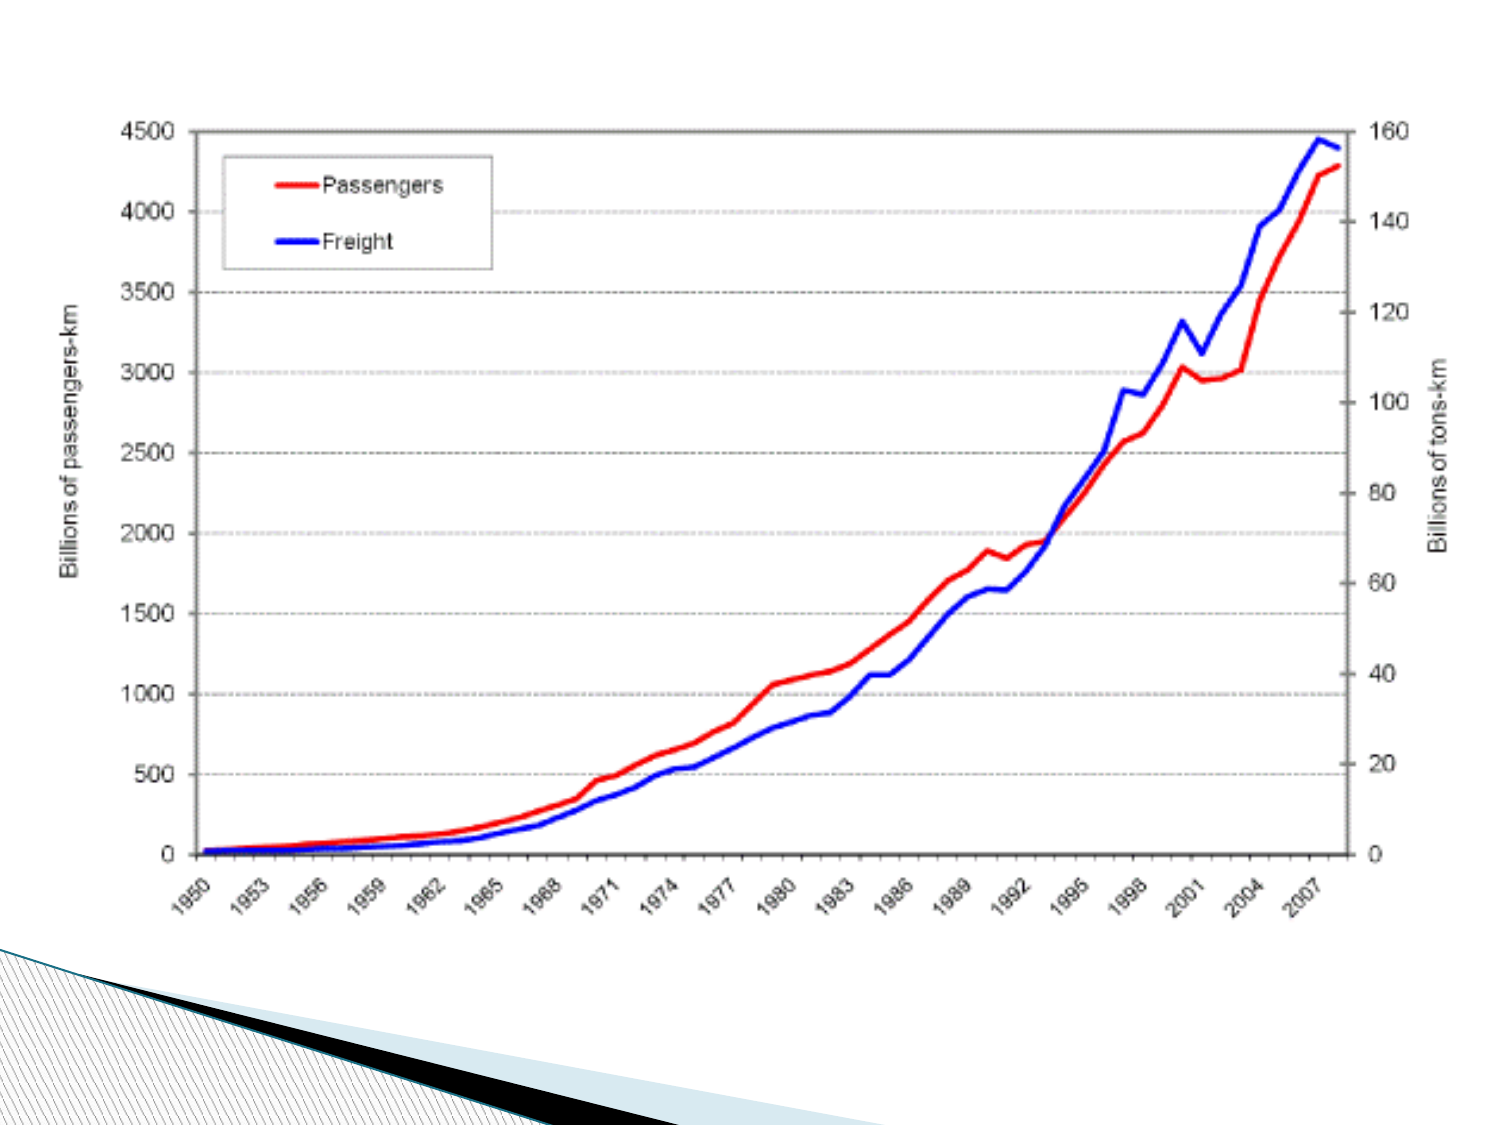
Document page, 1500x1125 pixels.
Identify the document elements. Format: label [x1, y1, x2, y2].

picture [0, 952, 543, 1125]
picture [41, 101, 1471, 953]
